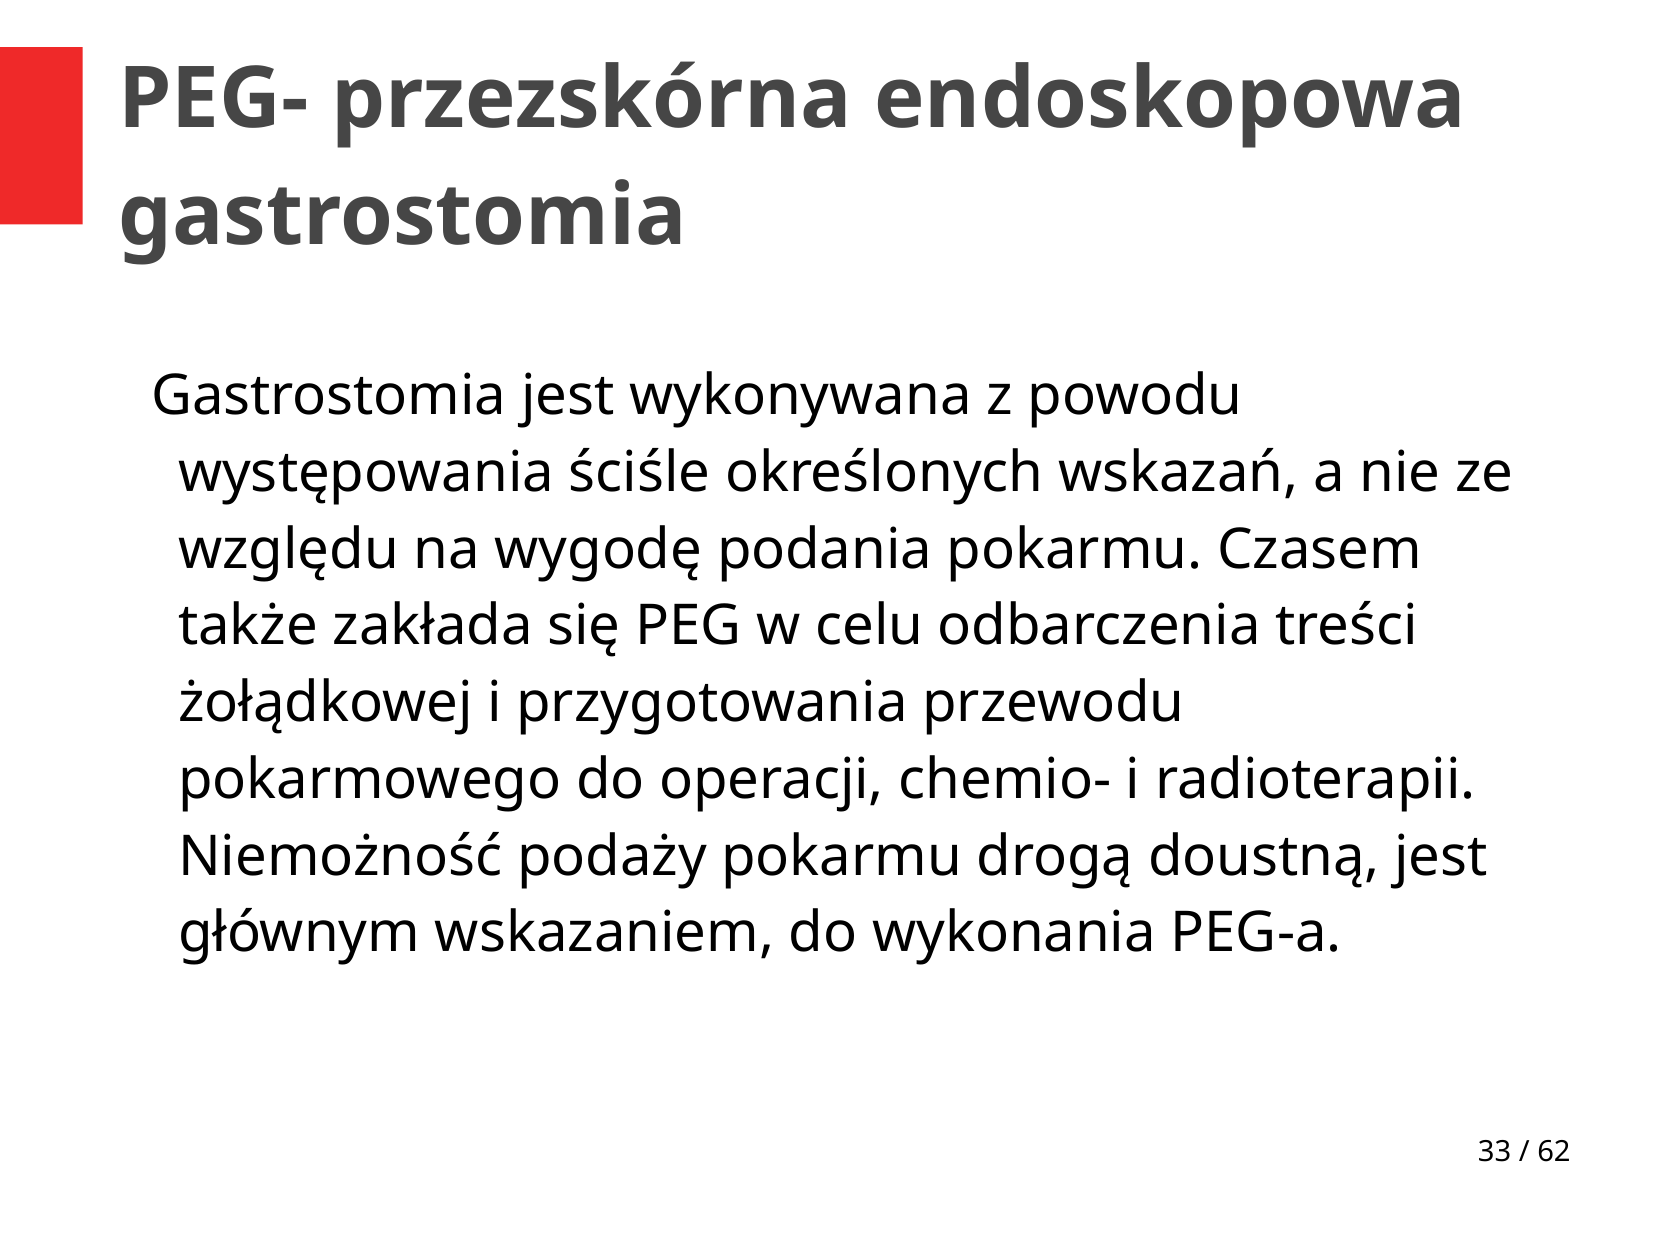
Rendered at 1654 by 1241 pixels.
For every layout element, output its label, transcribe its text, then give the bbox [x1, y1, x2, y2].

title PEG- przezskórna endoskopowa gastrostomia [118, 21, 1571, 285]
list Gastrostomia jest wykonywana z powodu występowania ściśle określonych wskazań, a nie ze względu na wygodę podania pokarmu. Czasem także zakłada się PEG w celu odbarczenia treści żołądkowej i przygotowania przewodu pokarmowego do operacji, chemio- i radioterapii. Niemożność podaży pokarmu drogą doustną, jest głównym wskazaniem, do wykonania PEG-a. [118, 354, 1536, 1074]
